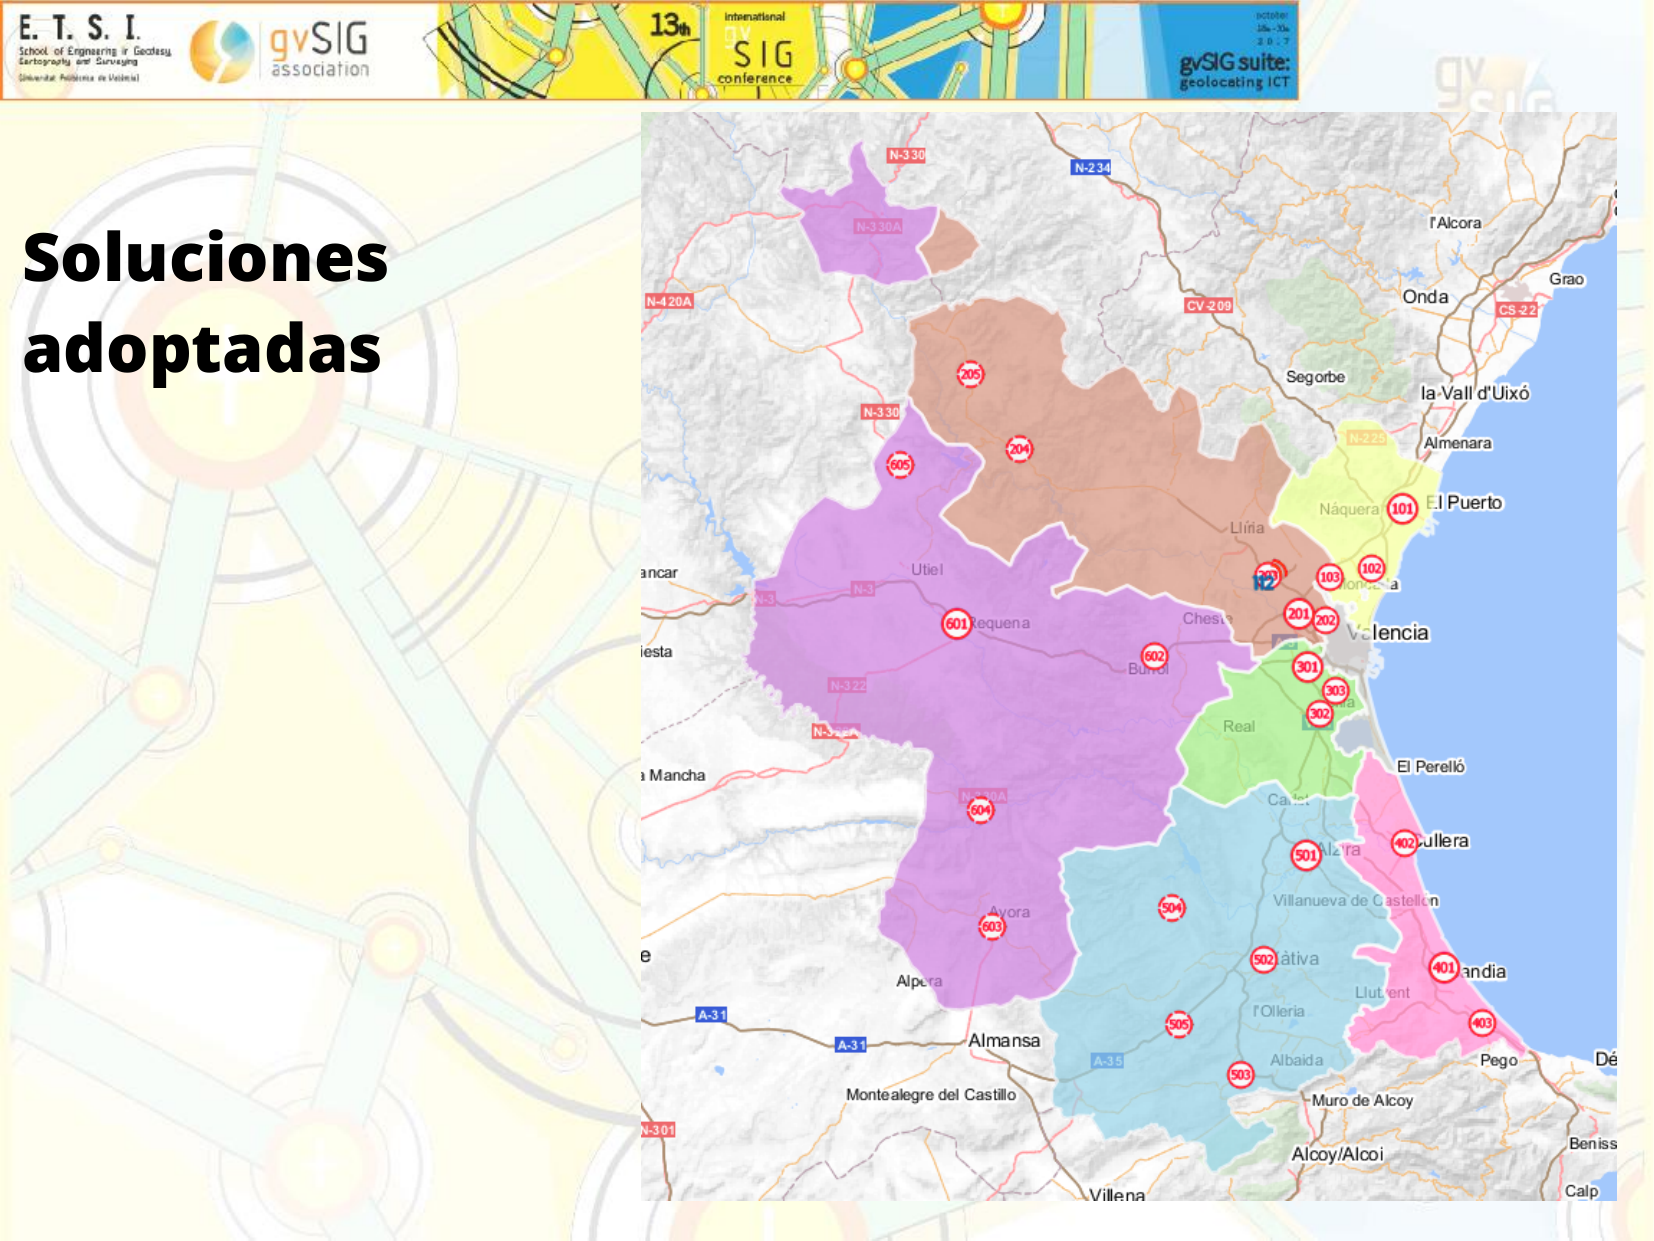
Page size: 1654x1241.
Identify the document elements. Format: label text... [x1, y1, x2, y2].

picture [0, 0, 1654, 1241]
title Soluciones adoptadas [22, 210, 533, 358]
